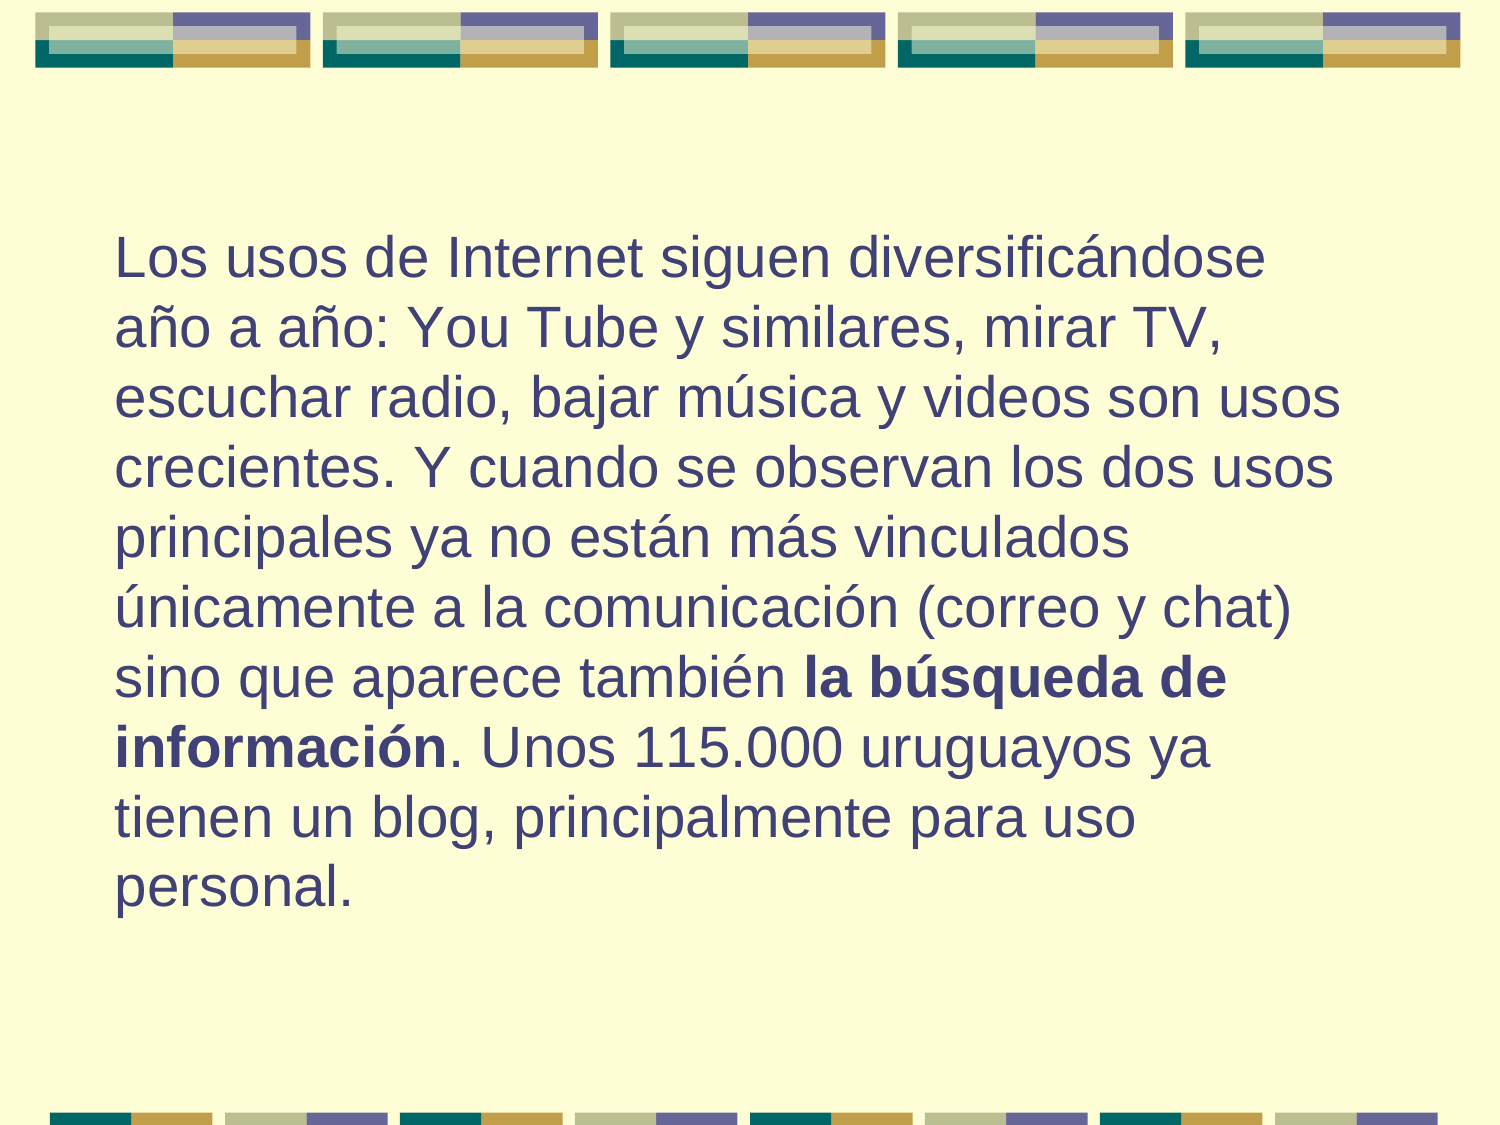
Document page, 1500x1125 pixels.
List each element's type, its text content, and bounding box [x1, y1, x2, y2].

title Los usos de Internet siguen diversificándose año a año: You Tube y similares, mirar TV, escuchar radio, bajar música y videos son usos crecientes. Y cuando se observan los dos usos principales ya no están más vinculados únicamente a la comunicación (correo y chat) sino que aparece también la búsqueda de información. Unos 115.000 uruguayos ya tienen un blog, principalmente para uso personal. [99, 474, 1375, 663]
